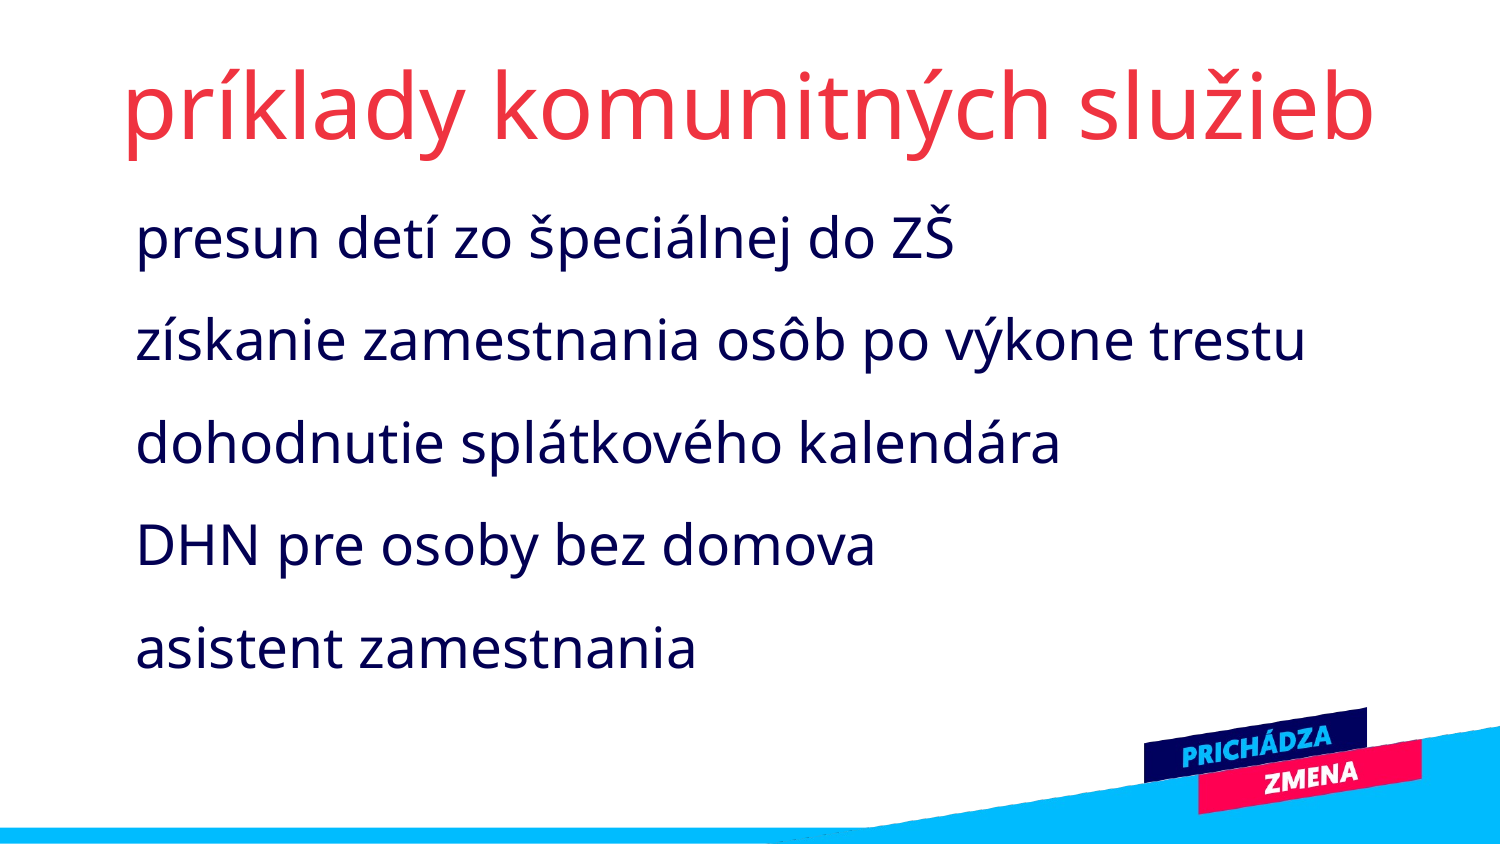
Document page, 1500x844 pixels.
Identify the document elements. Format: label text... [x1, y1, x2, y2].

list presun detí zo špeciálnej do ZŠ získanie zamestnania osôb po výkone trestu dohodnutie splátkového kalendára DHN pre osoby bez domova asistent zamestnania [75, 197, 1425, 687]
picture [765, 707, 1500, 828]
title príklady komunitných služieb [75, 33, 1425, 175]
